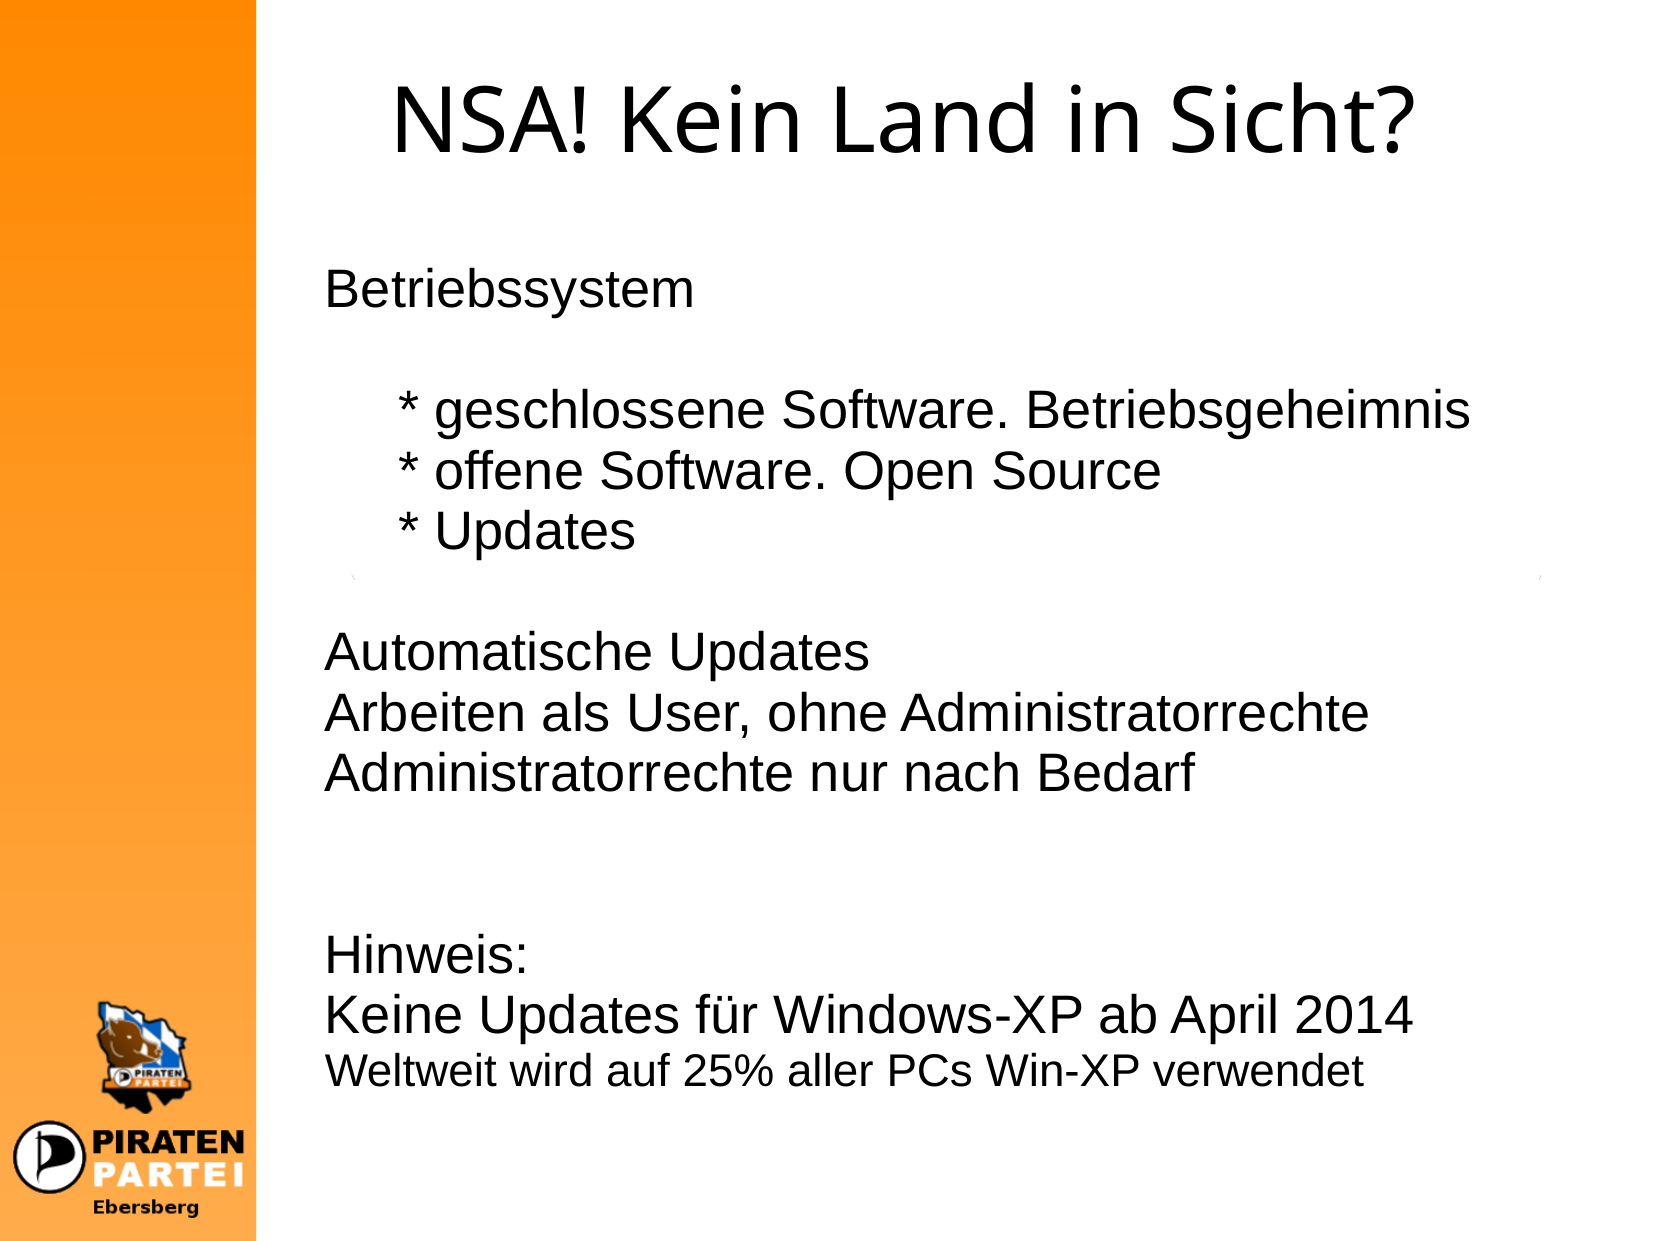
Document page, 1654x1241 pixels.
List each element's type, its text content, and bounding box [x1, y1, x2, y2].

title NSA! Kein Land in Sicht? [159, 13, 1648, 222]
picture [0, 0, 1654, 1241]
subtitle Betriebssystem * geschlossene Software. Betriebsgeheimnis * offene Software. Open Source * Updates Automatische Updates Arbeiten als User, ohne Administratorrechte Administratorrechte nur nach Bedarf Hinweis: Keine Updates für Windows-XP ab April 2014 Weltweit wird auf 25% aller PCs Win-XP verwendet [324, 258, 1595, 1097]
